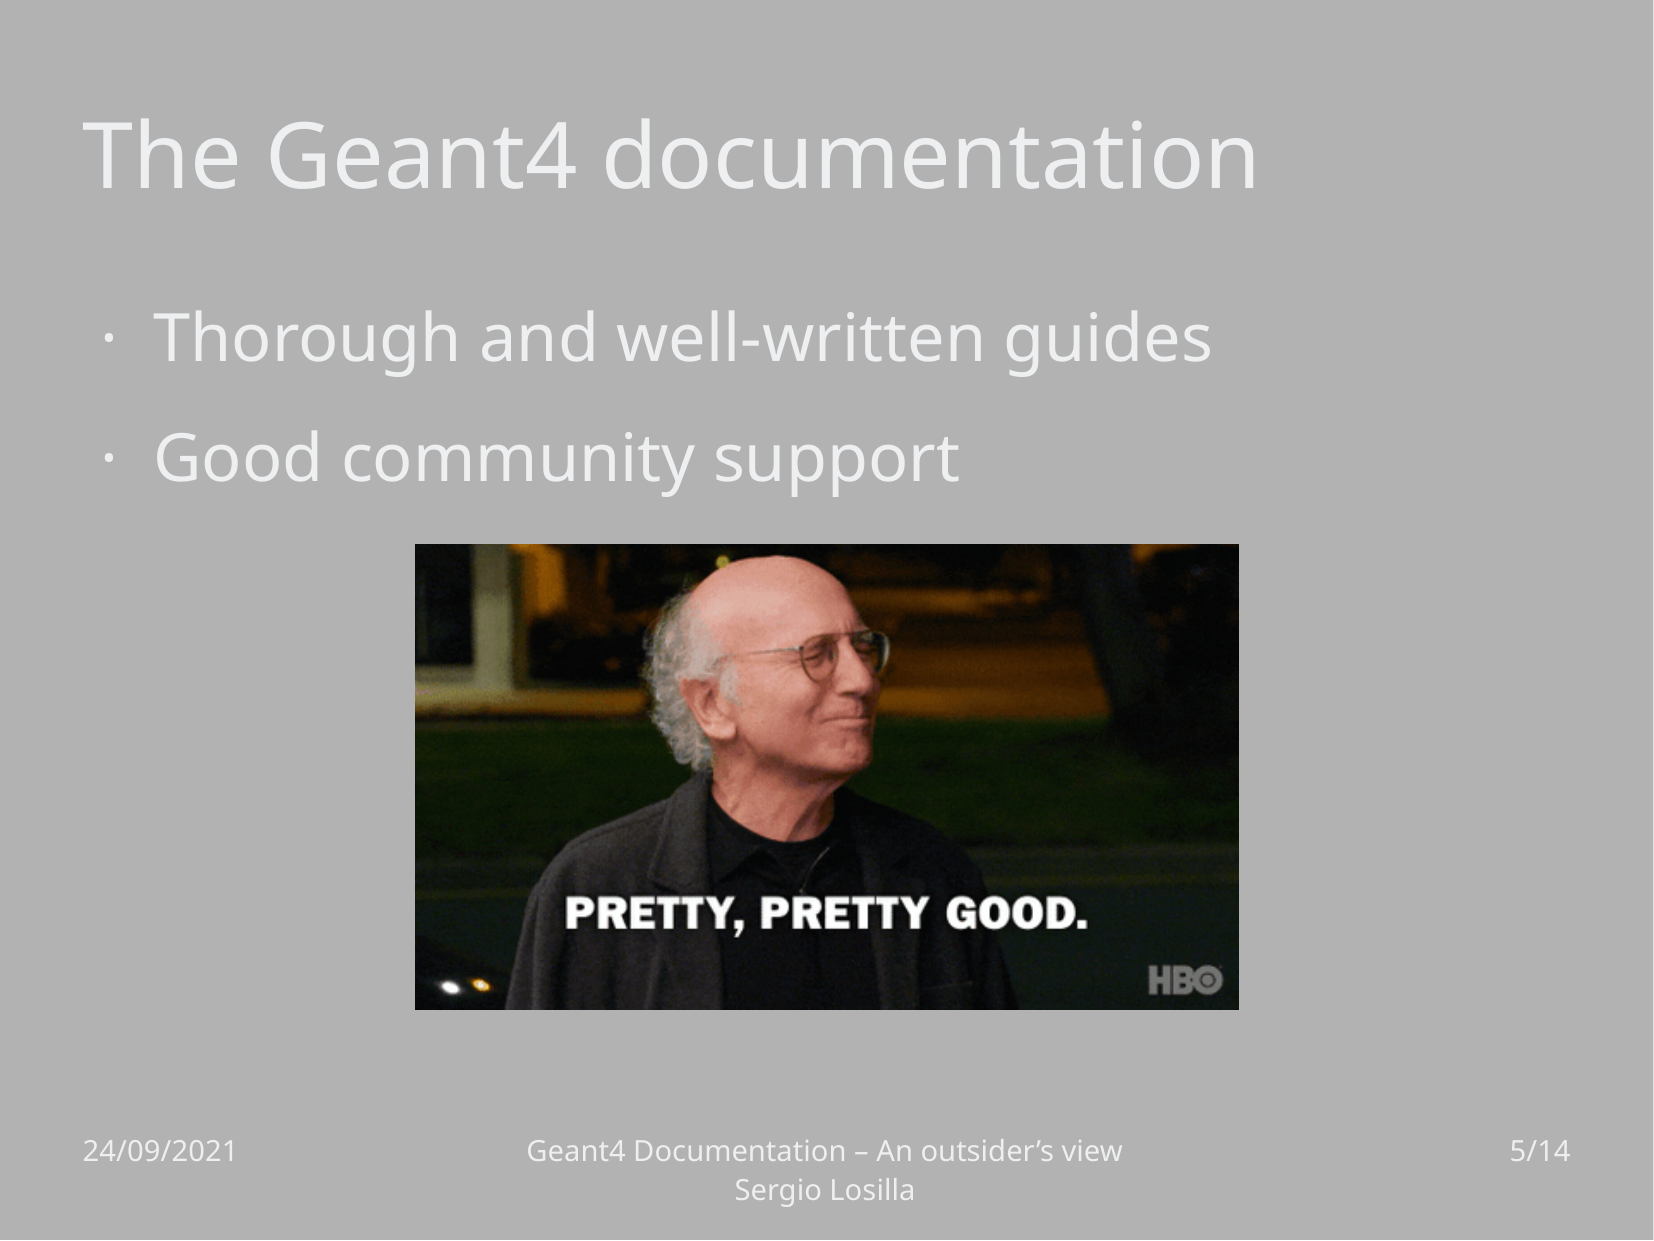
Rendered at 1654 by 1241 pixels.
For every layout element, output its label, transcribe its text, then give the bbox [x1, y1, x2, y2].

title The Geant4 documentation [82, 49, 1571, 257]
list Thorough and well-written guides Good community support [82, 290, 1571, 1010]
